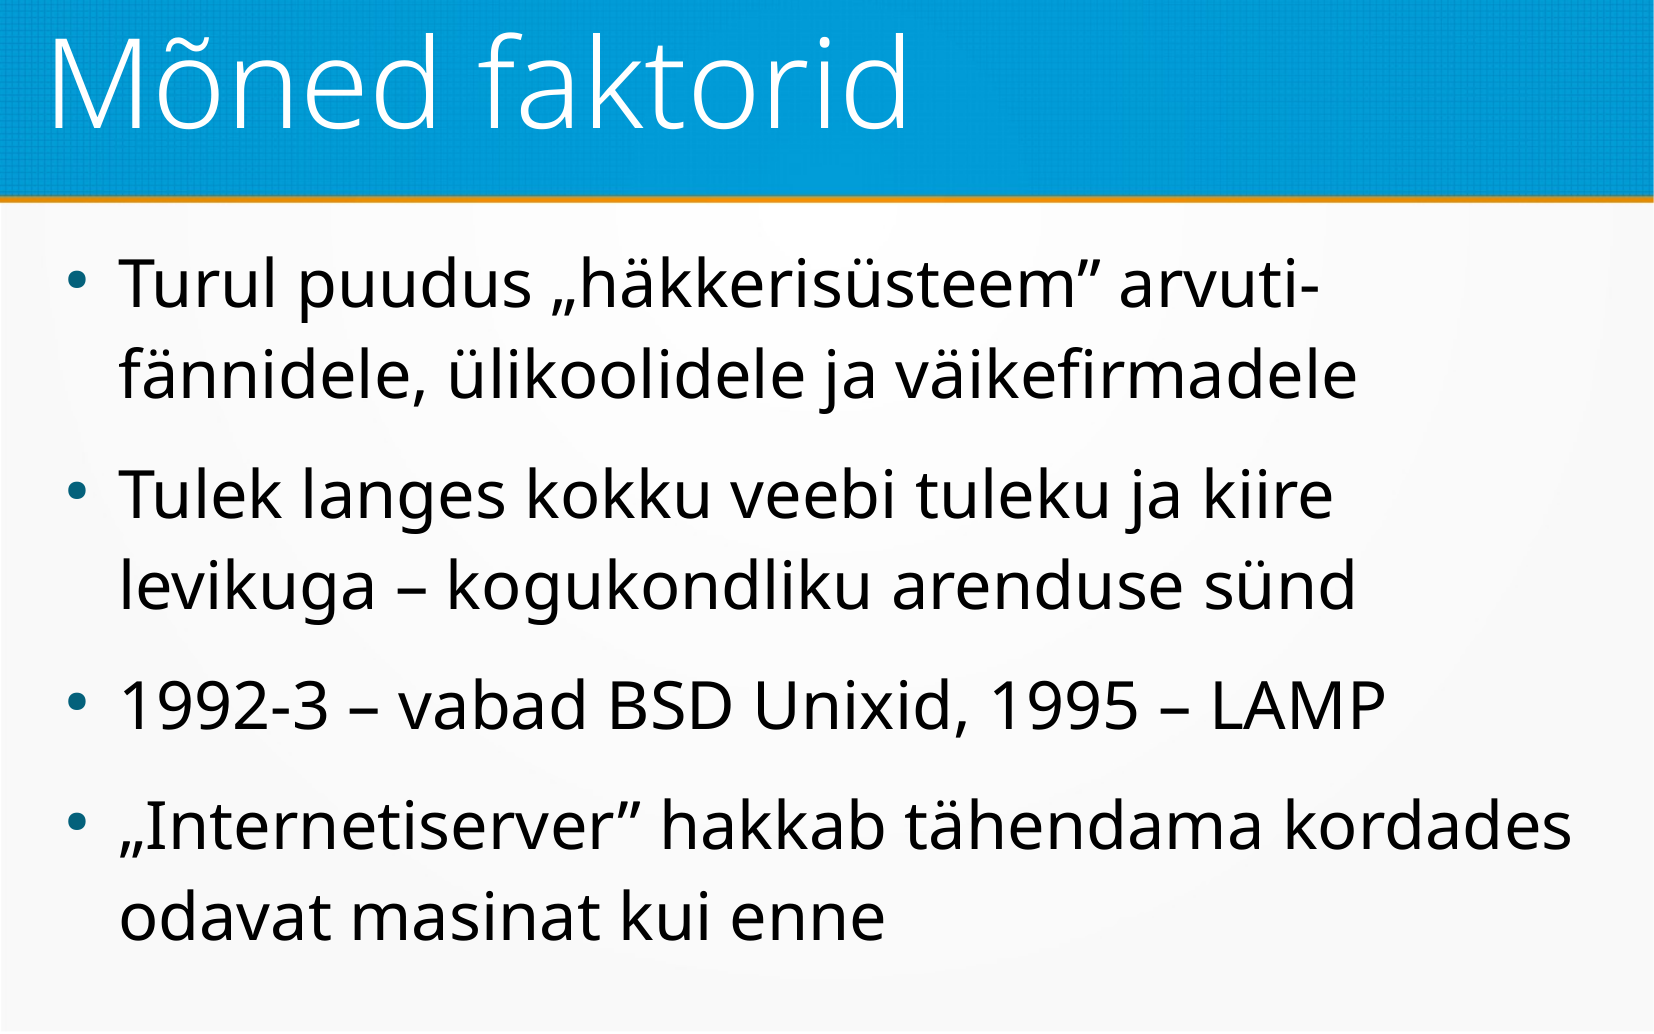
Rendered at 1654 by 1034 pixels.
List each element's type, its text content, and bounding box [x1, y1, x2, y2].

picture [0, 195, 1654, 1034]
list Turul puudus „häkkerisüsteem” arvuti-fännidele, ülikoolidele ja väikefirmadele Tulek langes kokku veebi tuleku ja kiire levikuga – kogukondliku arenduse sünd 1992-3 – vabad BSD Unixid, 1995 – LAMP „Internetiserver” hakkab tähendama kordades odavat masinat kui enne [47, 236, 1607, 1002]
title Mõned faktorid [43, 0, 1619, 166]
